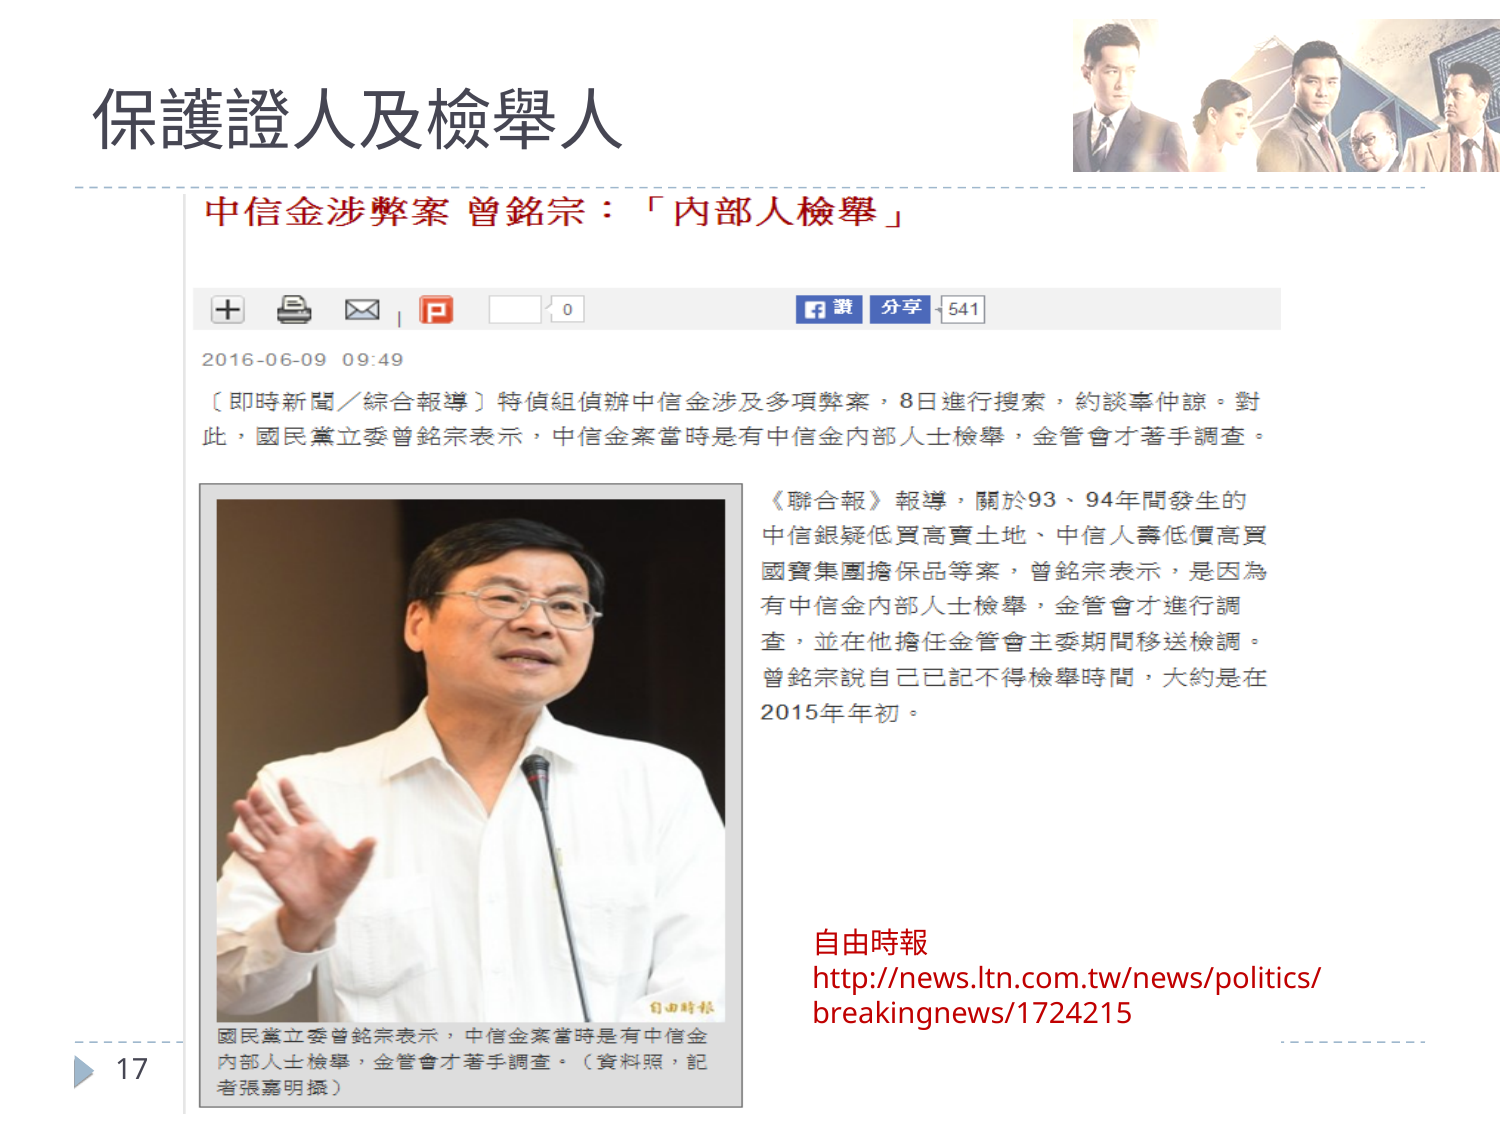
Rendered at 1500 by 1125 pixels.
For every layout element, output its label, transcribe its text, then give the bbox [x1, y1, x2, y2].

slide_number <編號> [100, 1042, 183, 1103]
title 保護證人及檢舉人 [76, 3, 1427, 166]
picture [183, 194, 1281, 1114]
text_box 自由時報 http://news.ltn.com.tw/news/politics/breakingnews/1724215 [797, 916, 1412, 1037]
picture [1073, 19, 1500, 172]
